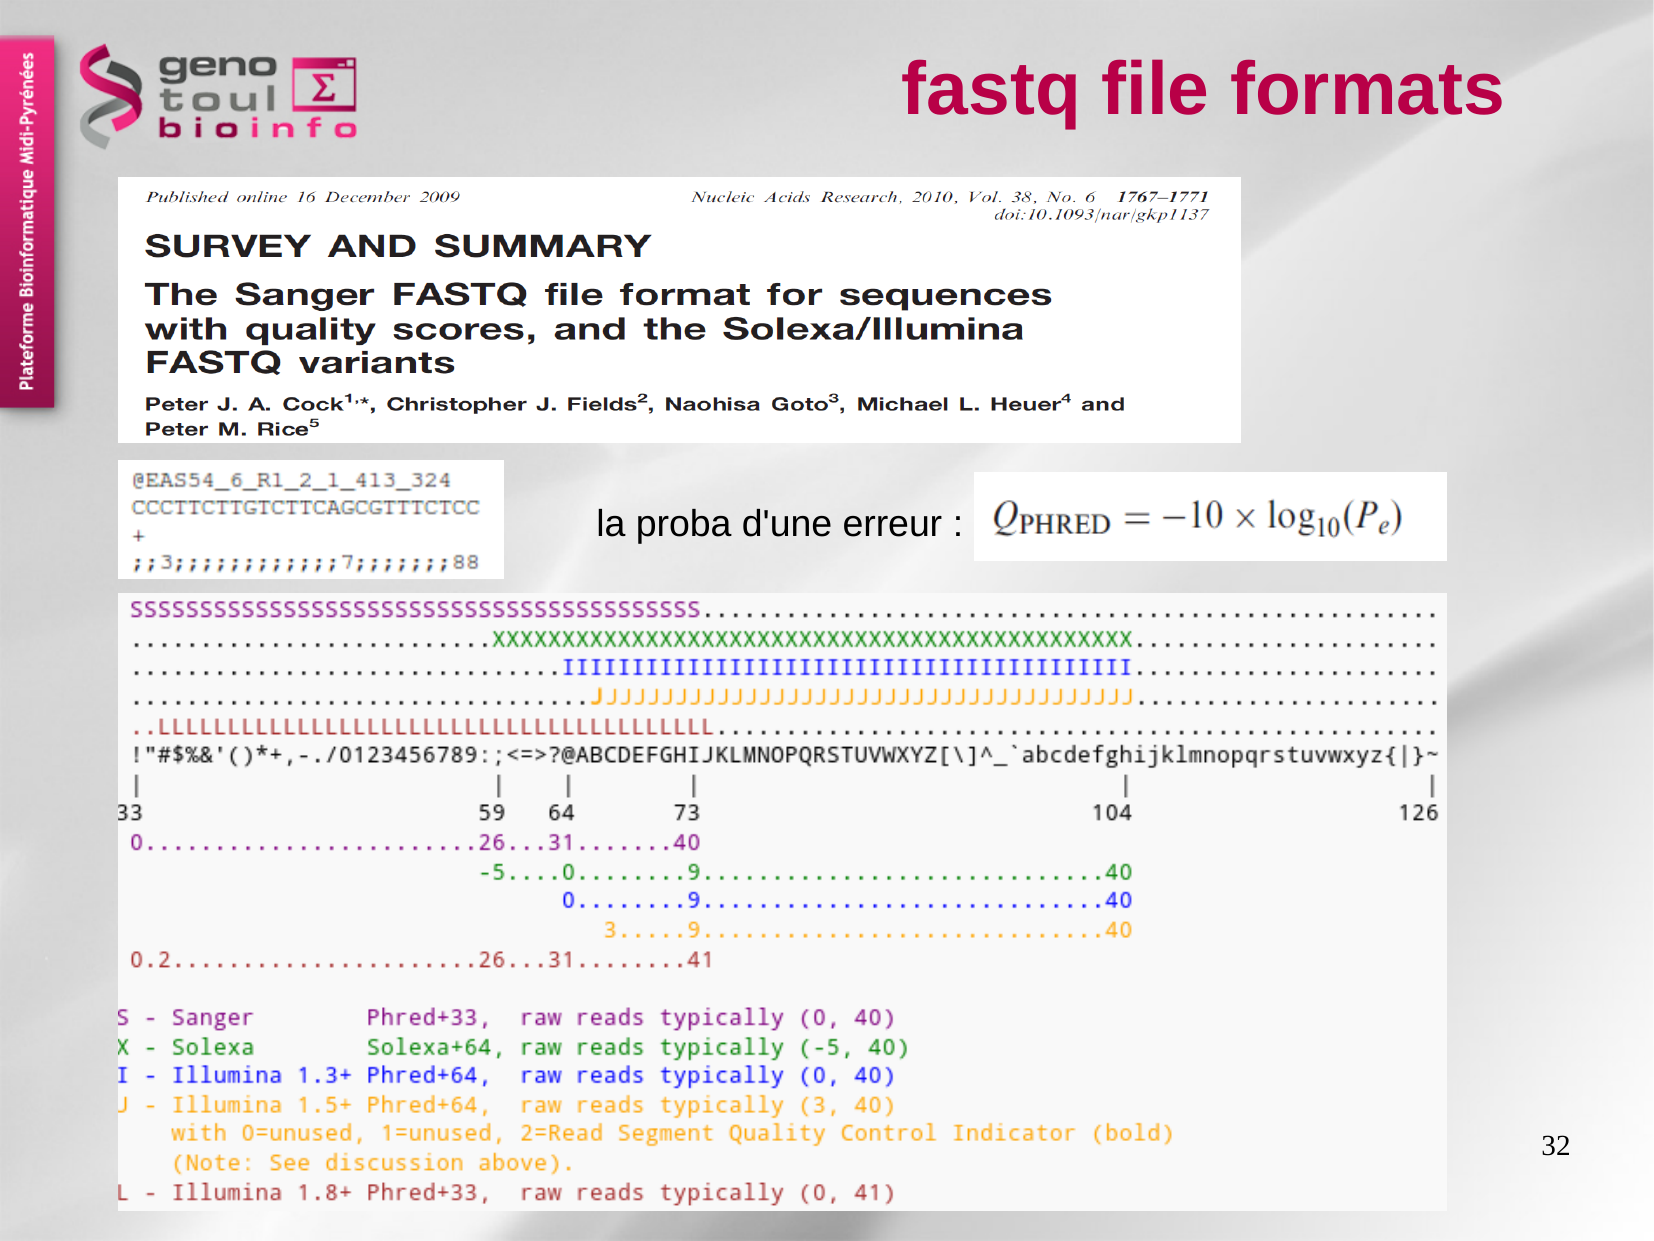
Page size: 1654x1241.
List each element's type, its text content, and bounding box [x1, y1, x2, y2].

picture [0, 0, 1654, 1241]
text_box la proba d'une erreur : [596, 501, 1043, 545]
title fastq file formats [395, 29, 1506, 148]
